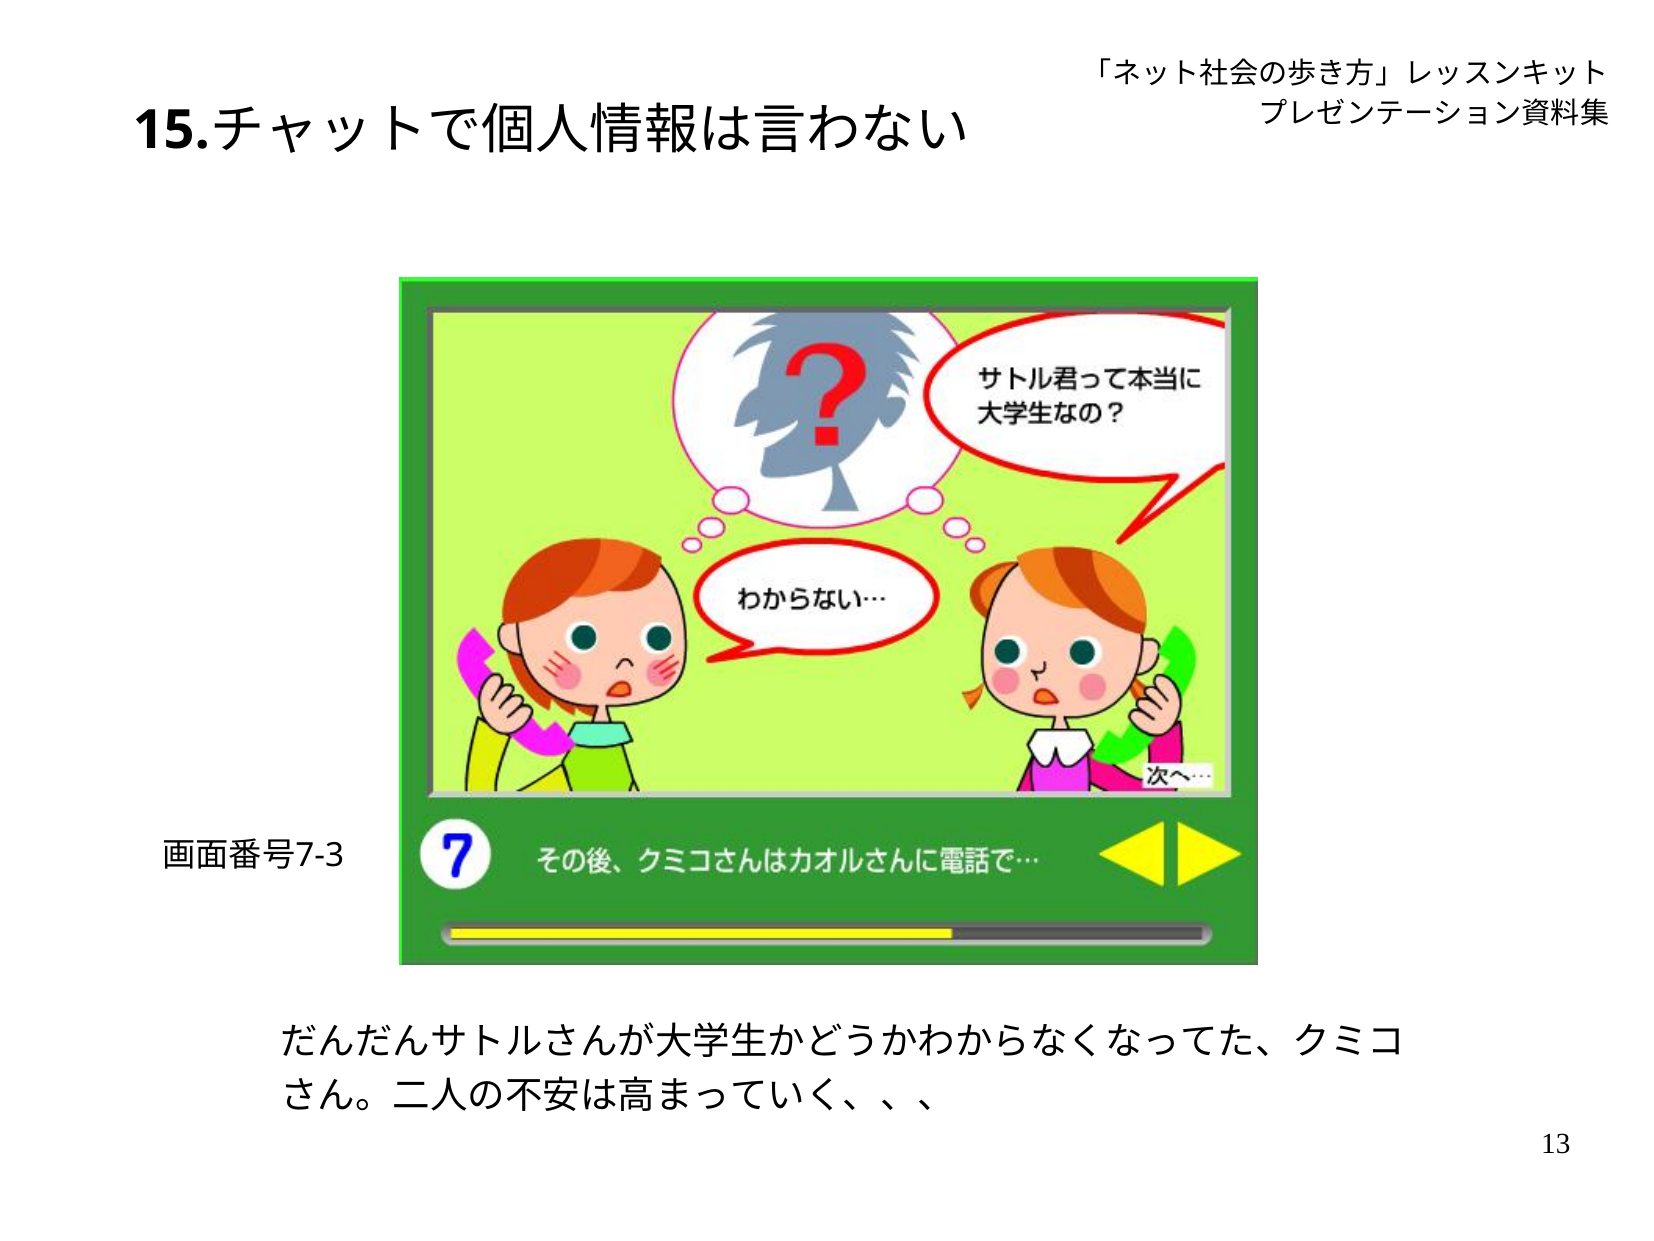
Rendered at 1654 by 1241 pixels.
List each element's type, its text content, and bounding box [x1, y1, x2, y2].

text_box 15.チャットで個人情報は言わない [118, 88, 1241, 169]
text_box 画面番号7-3 [147, 826, 384, 882]
text_box 「ネット社会の歩き方」レッスンキット プレゼンテーション資料集 [1062, 44, 1625, 139]
picture [399, 277, 1258, 965]
text_box だんだんサトルさんが大学生かどうかわからなくなってた、クミコさん。二人の不安は高まっていく、、、 [265, 1003, 1447, 1128]
